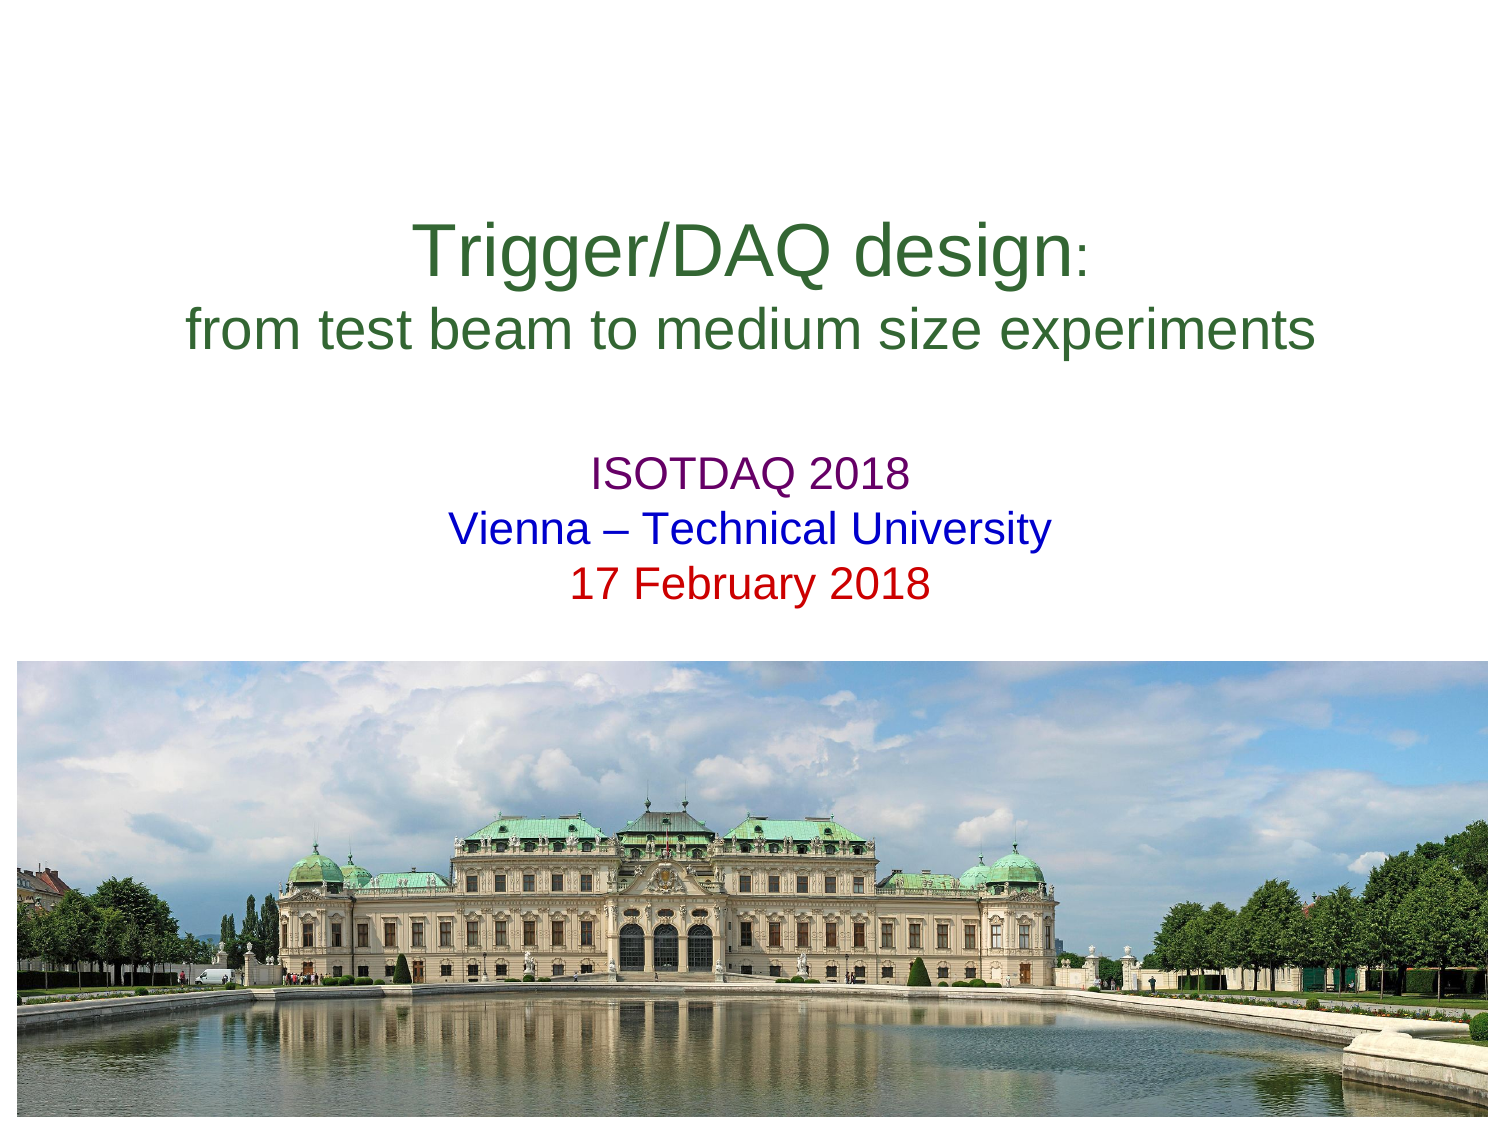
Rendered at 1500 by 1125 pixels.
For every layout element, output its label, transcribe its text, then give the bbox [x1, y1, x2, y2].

picture [17, 661, 1488, 1117]
title Trigger/DAQ design: from test beam to medium size experiments [9, 172, 1495, 391]
title ISOTDAQ 2018 Vienna – Technical University 17 February 2018 [15, 413, 1486, 639]
